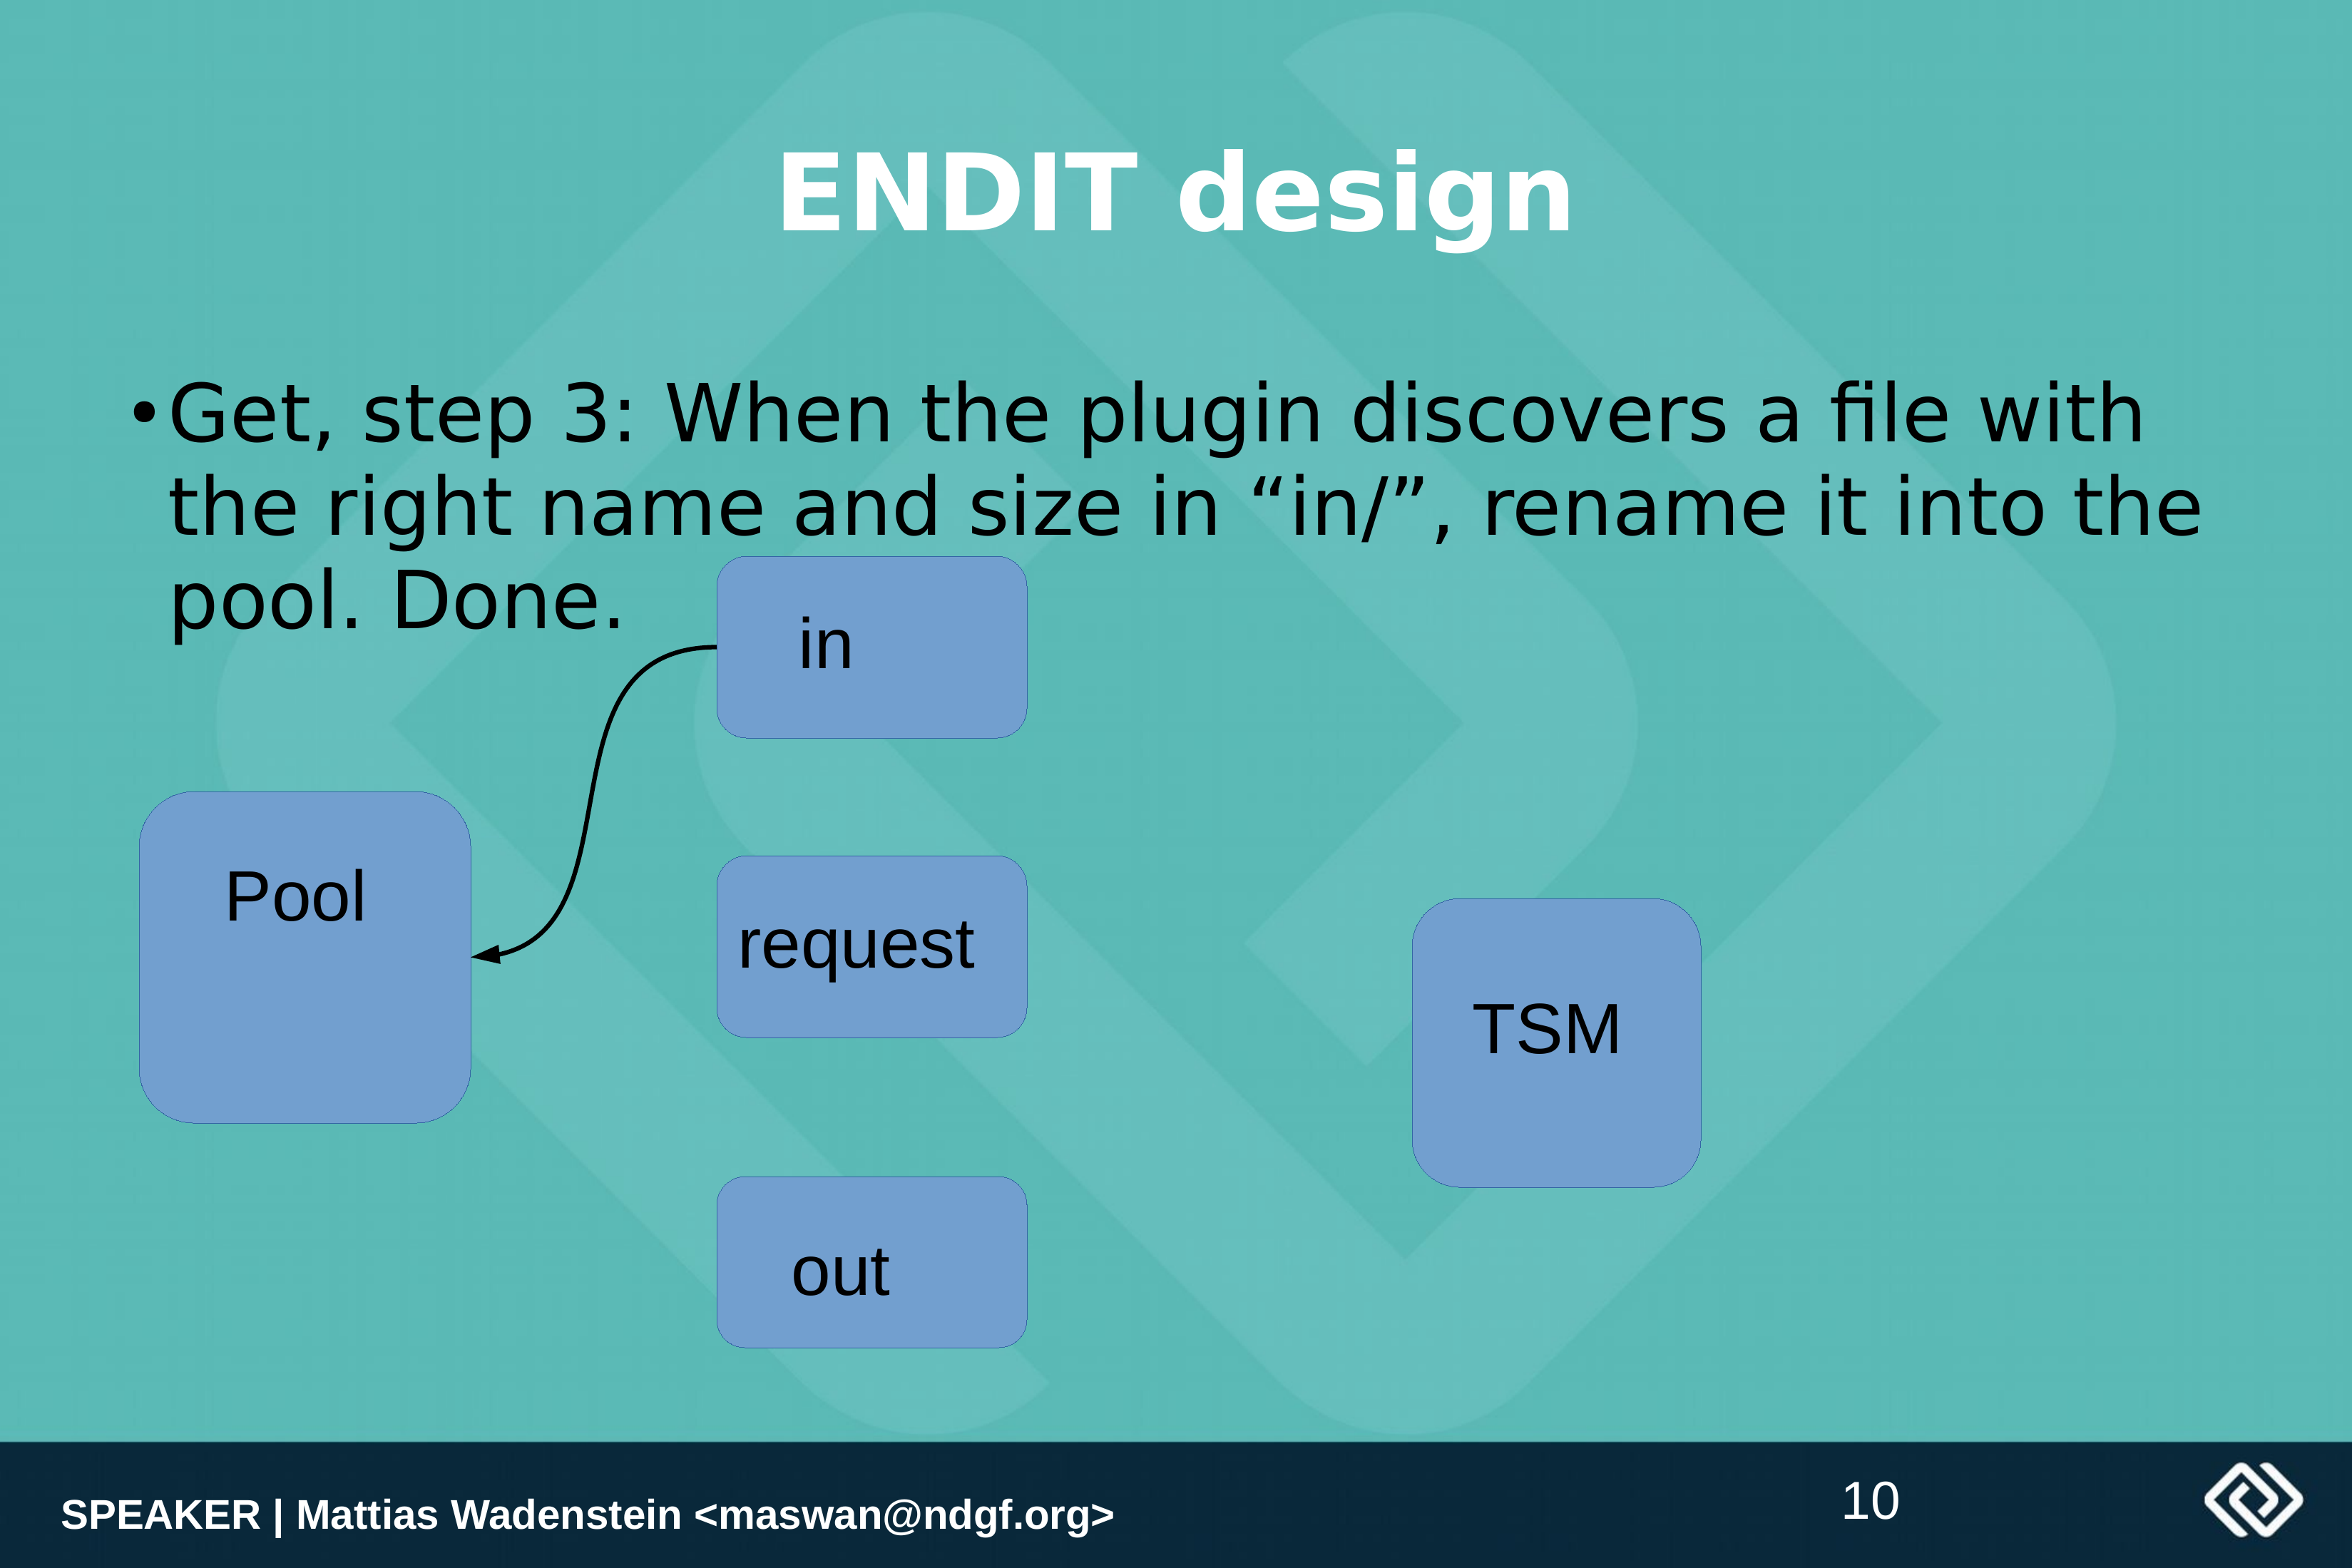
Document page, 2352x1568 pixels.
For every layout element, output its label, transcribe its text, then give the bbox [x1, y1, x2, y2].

list Get, step 3: When the plugin discovers a file with the right name and size in “in/”, rename it into the pool. Done. [117, 367, 2234, 1276]
title ENDIT design [117, 62, 2234, 324]
text_box [717, 556, 1028, 739]
picture [0, 0, 2352, 1442]
text_box Pool [214, 851, 378, 942]
text_box request [727, 898, 1028, 1069]
text_box in [788, 599, 953, 717]
text_box [1412, 898, 1702, 1188]
picture [0, 1445, 2352, 1568]
text_box [139, 791, 471, 1124]
text_box TSM [1462, 984, 1634, 1075]
text_box [717, 856, 1028, 1030]
text_box [717, 1177, 1028, 1348]
text_box out [781, 1225, 901, 1316]
